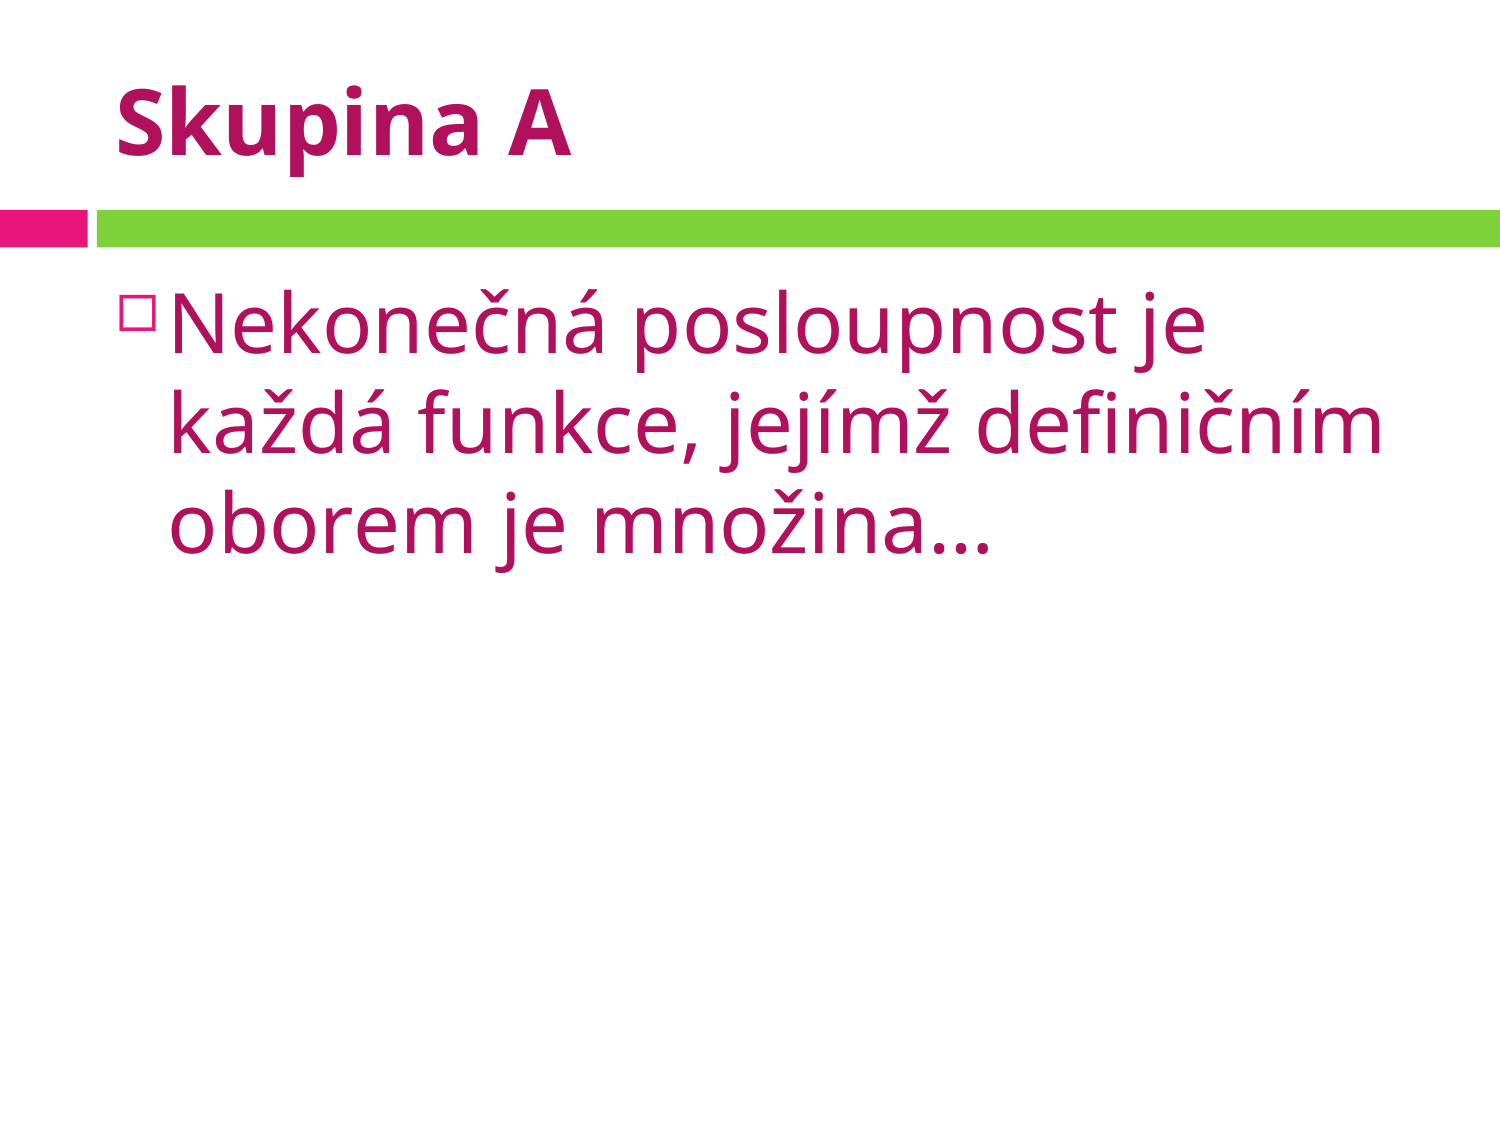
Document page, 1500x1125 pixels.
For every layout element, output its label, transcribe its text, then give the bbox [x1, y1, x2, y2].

title Skupina A [100, 37, 1438, 201]
list Nekonečná posloupnost je každá funkce, jejímž definičním oborem je množina… [100, 262, 1438, 1001]
